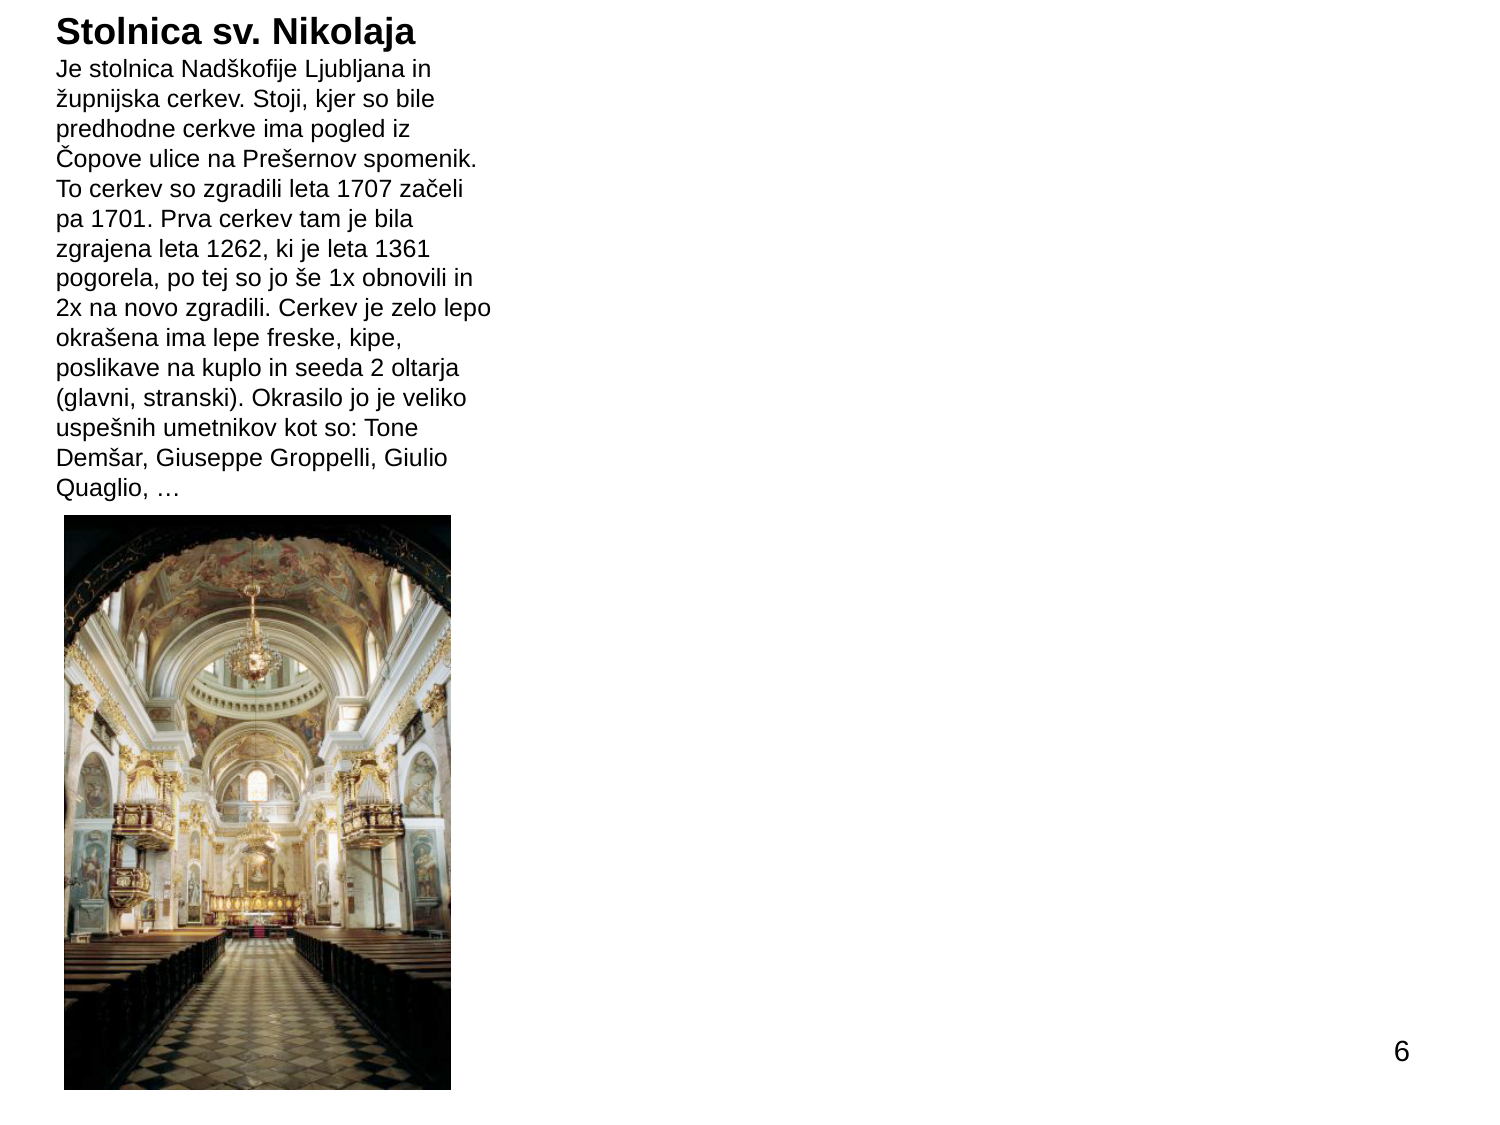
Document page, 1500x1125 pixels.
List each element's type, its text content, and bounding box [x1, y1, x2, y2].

text_box Stolnica sv. Nikolaja Je stolnica Nadškofije Ljubljana in župnijska cerkev. Stoji, kjer so bile predhodne cerkve ima pogled iz Čopove ulice na Prešernov spomenik. To cerkev so zgradili leta 1707 začeli pa 1701. Prva cerkev tam je bila zgrajena leta 1262, ki je leta 1361 pogorela, po tej so jo še 1x obnovili in 2x na novo zgradili. Cerkev je zelo lepo okrašena ima lepe freske, kipe, poslikave na kuplo in seeda 2 oltarja (glavni, stranski). Okrasilo jo je veliko uspešnih umetnikov kot so: Tone Demšar, Giuseppe Groppelli, Giulio Quaglio, … [41, 0, 514, 509]
picture [64, 515, 451, 1090]
slide_number <number> [1074, 1024, 1425, 1103]
